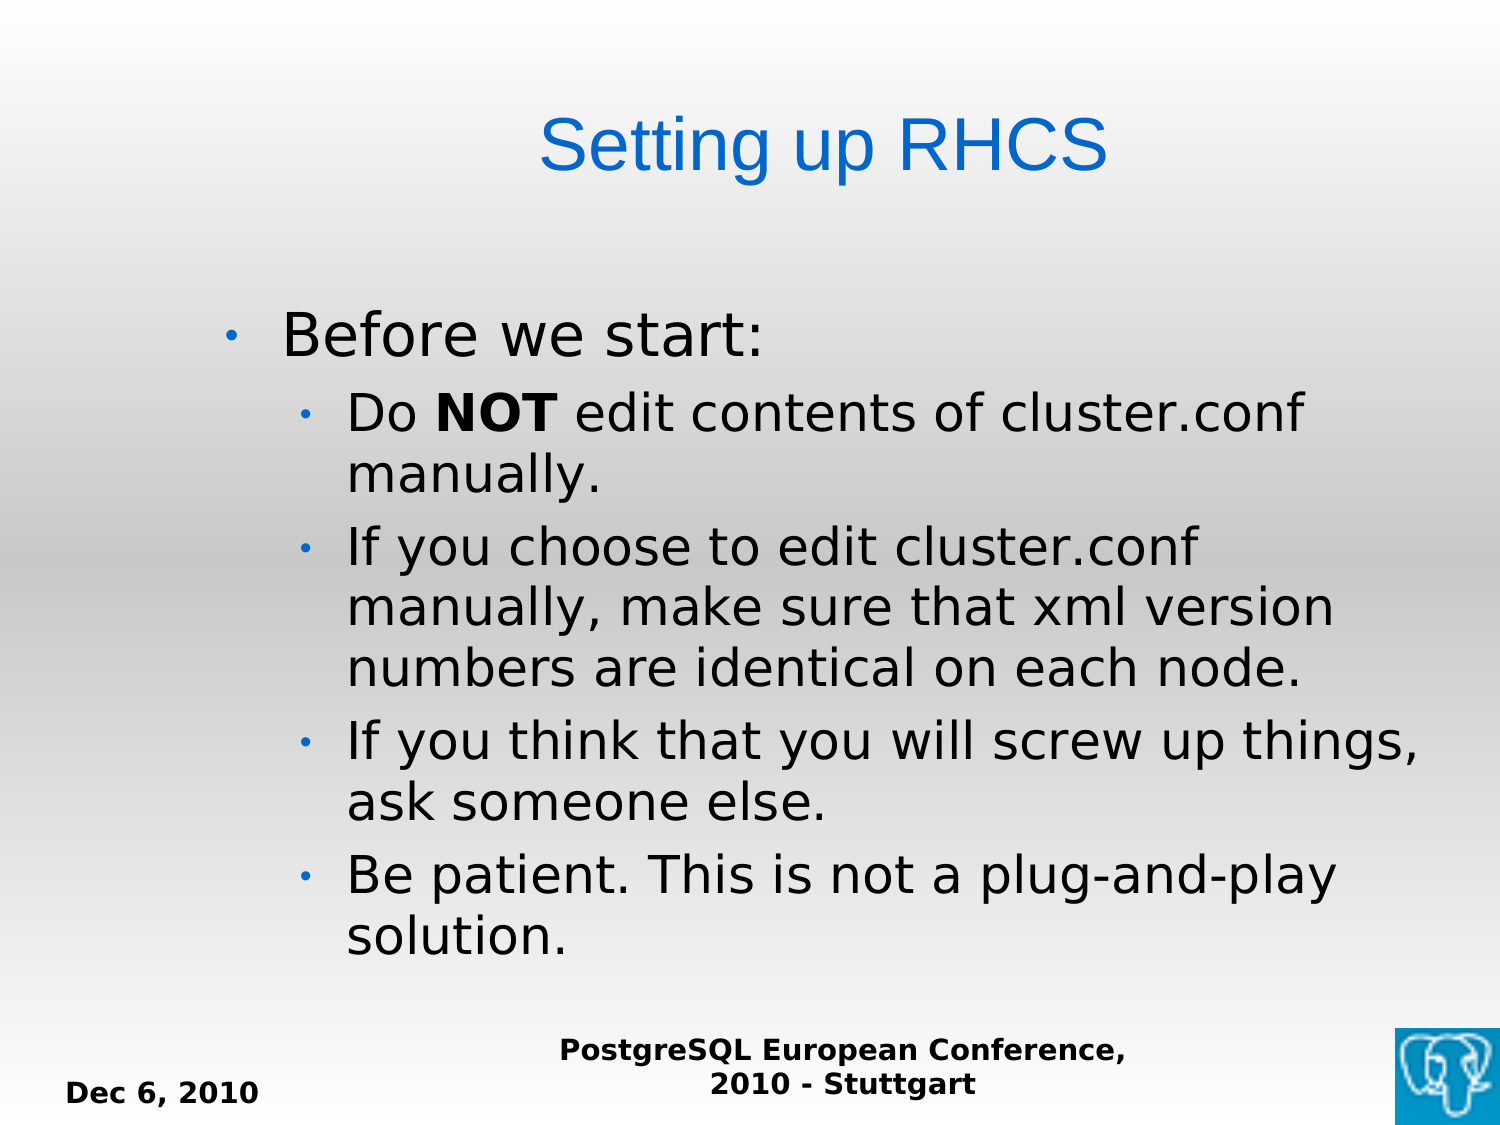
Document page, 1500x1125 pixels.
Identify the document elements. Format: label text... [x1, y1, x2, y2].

title Setting up RHCS [224, 49, 1425, 238]
picture [1400, 1033, 1492, 1118]
list Before we start: Do NOT edit contents of cluster.conf manually. If you choose to edit cluster.conf manually, make sure that xml version numbers are identical on each node. If you think that you will screw up things, ask someone else. Be patient. This is not a plug-and-play solution. [224, 299, 1425, 975]
